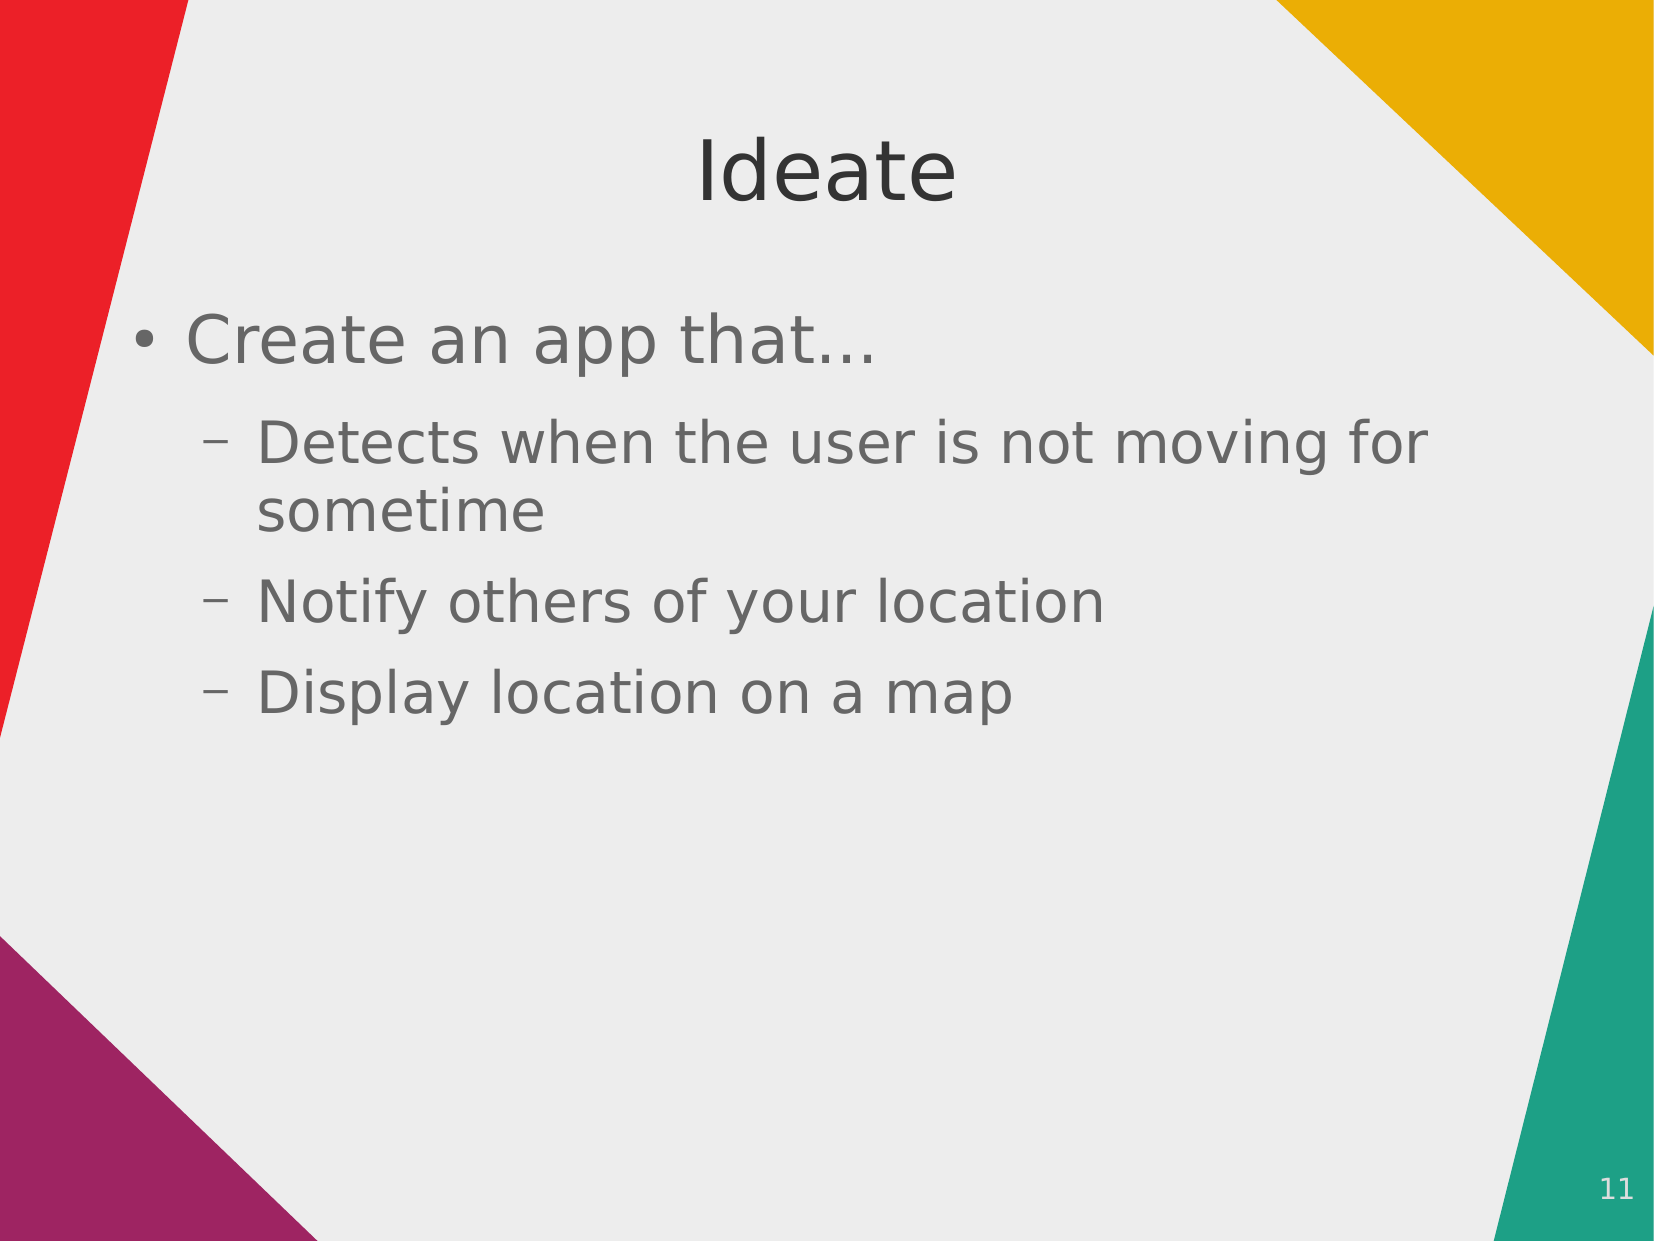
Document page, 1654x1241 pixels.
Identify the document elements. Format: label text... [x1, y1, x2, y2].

list Create an app that... Detects when the user is not moving for sometime Notify others of your location Display location on a map [114, 302, 1539, 1033]
title Ideate [114, 73, 1539, 271]
